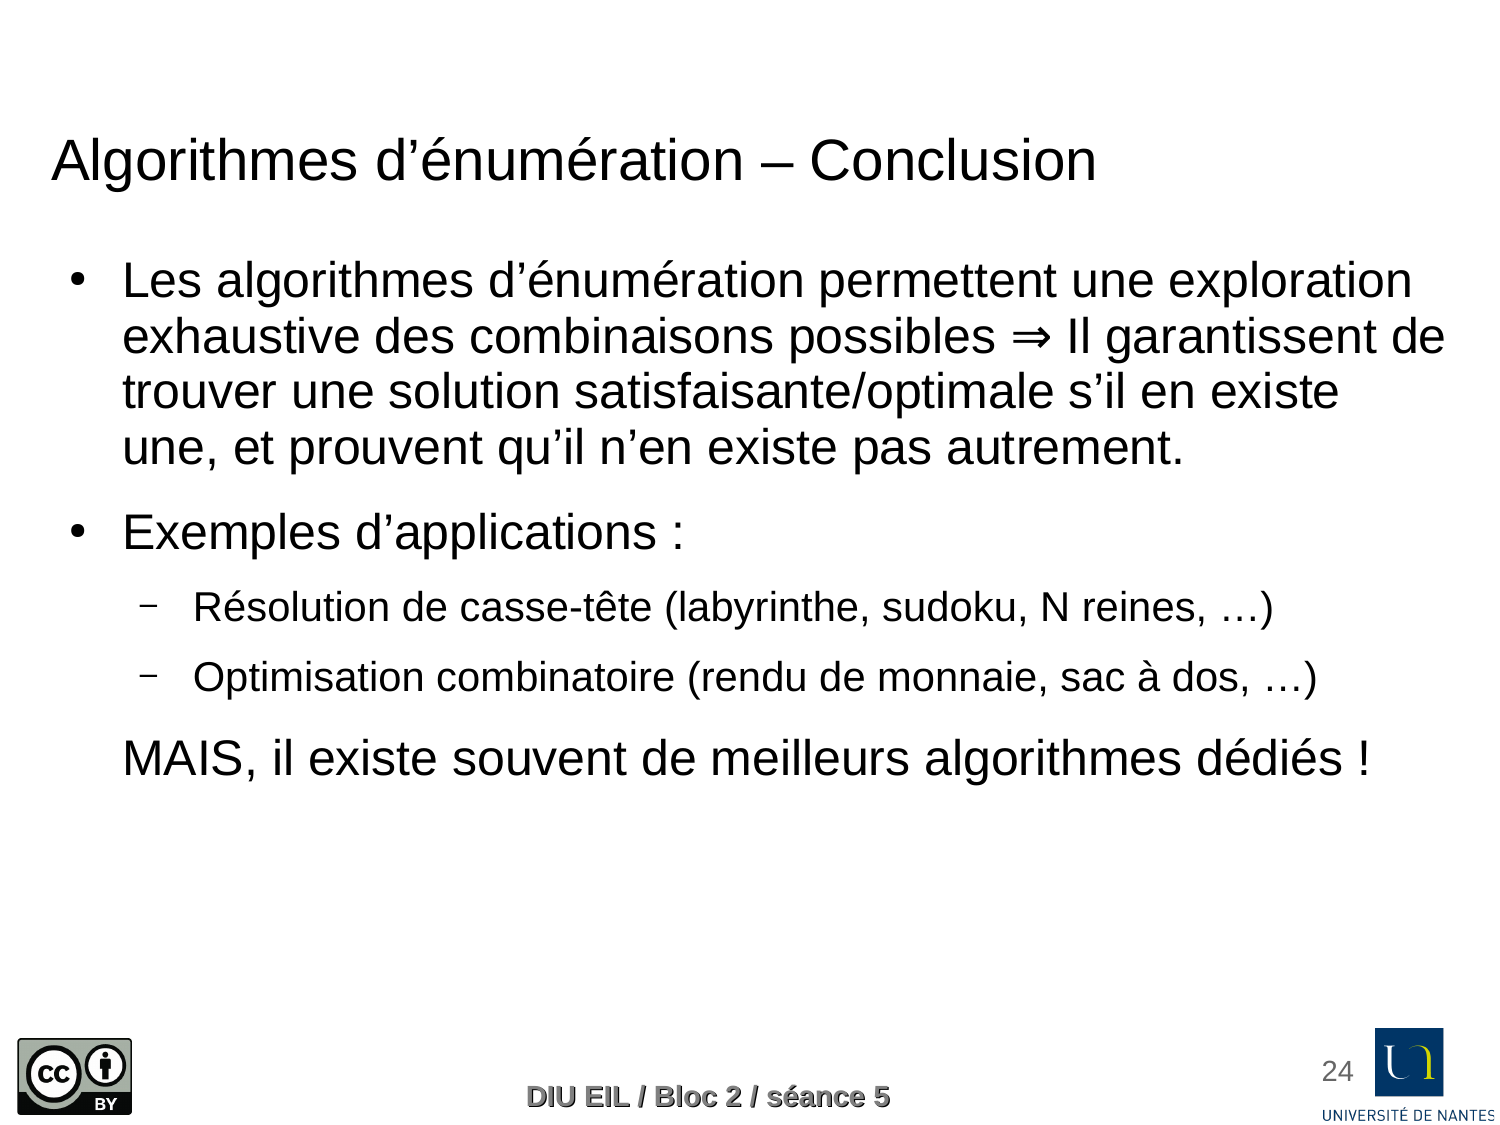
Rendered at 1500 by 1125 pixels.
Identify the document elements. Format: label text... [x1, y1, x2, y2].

picture [1323, 1028, 1495, 1121]
list Les algorithmes d’énumération permettent une exploration exhaustive des combinaisons possibles ⇒ Il garantissent de trouver une solution satisfaisante/optimale s’il en existe une, et prouvent qu’il n’en existe pas autrement. Exemples d’applications : Résolution de casse-tête (labyrinthe, sudoku, N reines, …) Optimisation combinatoire (rendu de monnaie, sac à dos, …) MAIS, il existe souvent de meilleurs algorithmes dédiés ! [51, 252, 1449, 1064]
picture [17, 1038, 132, 1115]
title Algorithmes d’énumération – Conclusion [51, 97, 1449, 223]
